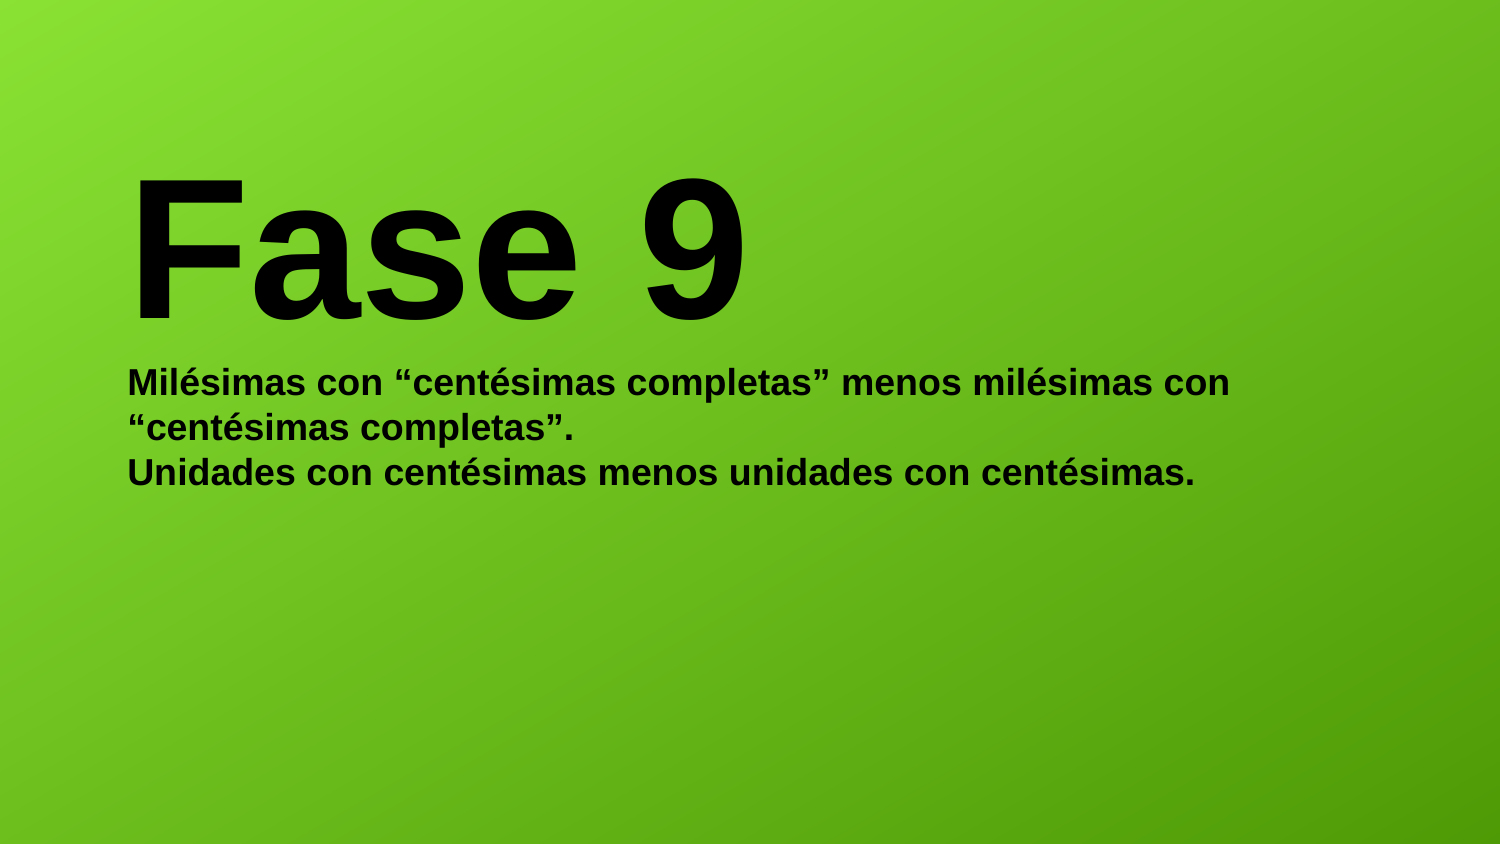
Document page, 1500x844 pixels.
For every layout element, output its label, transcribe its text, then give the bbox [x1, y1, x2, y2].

text_box Fase 9 Milésimas con “centésimas completas” menos milésimas con “centésimas completas”. Unidades con centésimas menos unidades con centésimas. [112, 318, 1388, 509]
